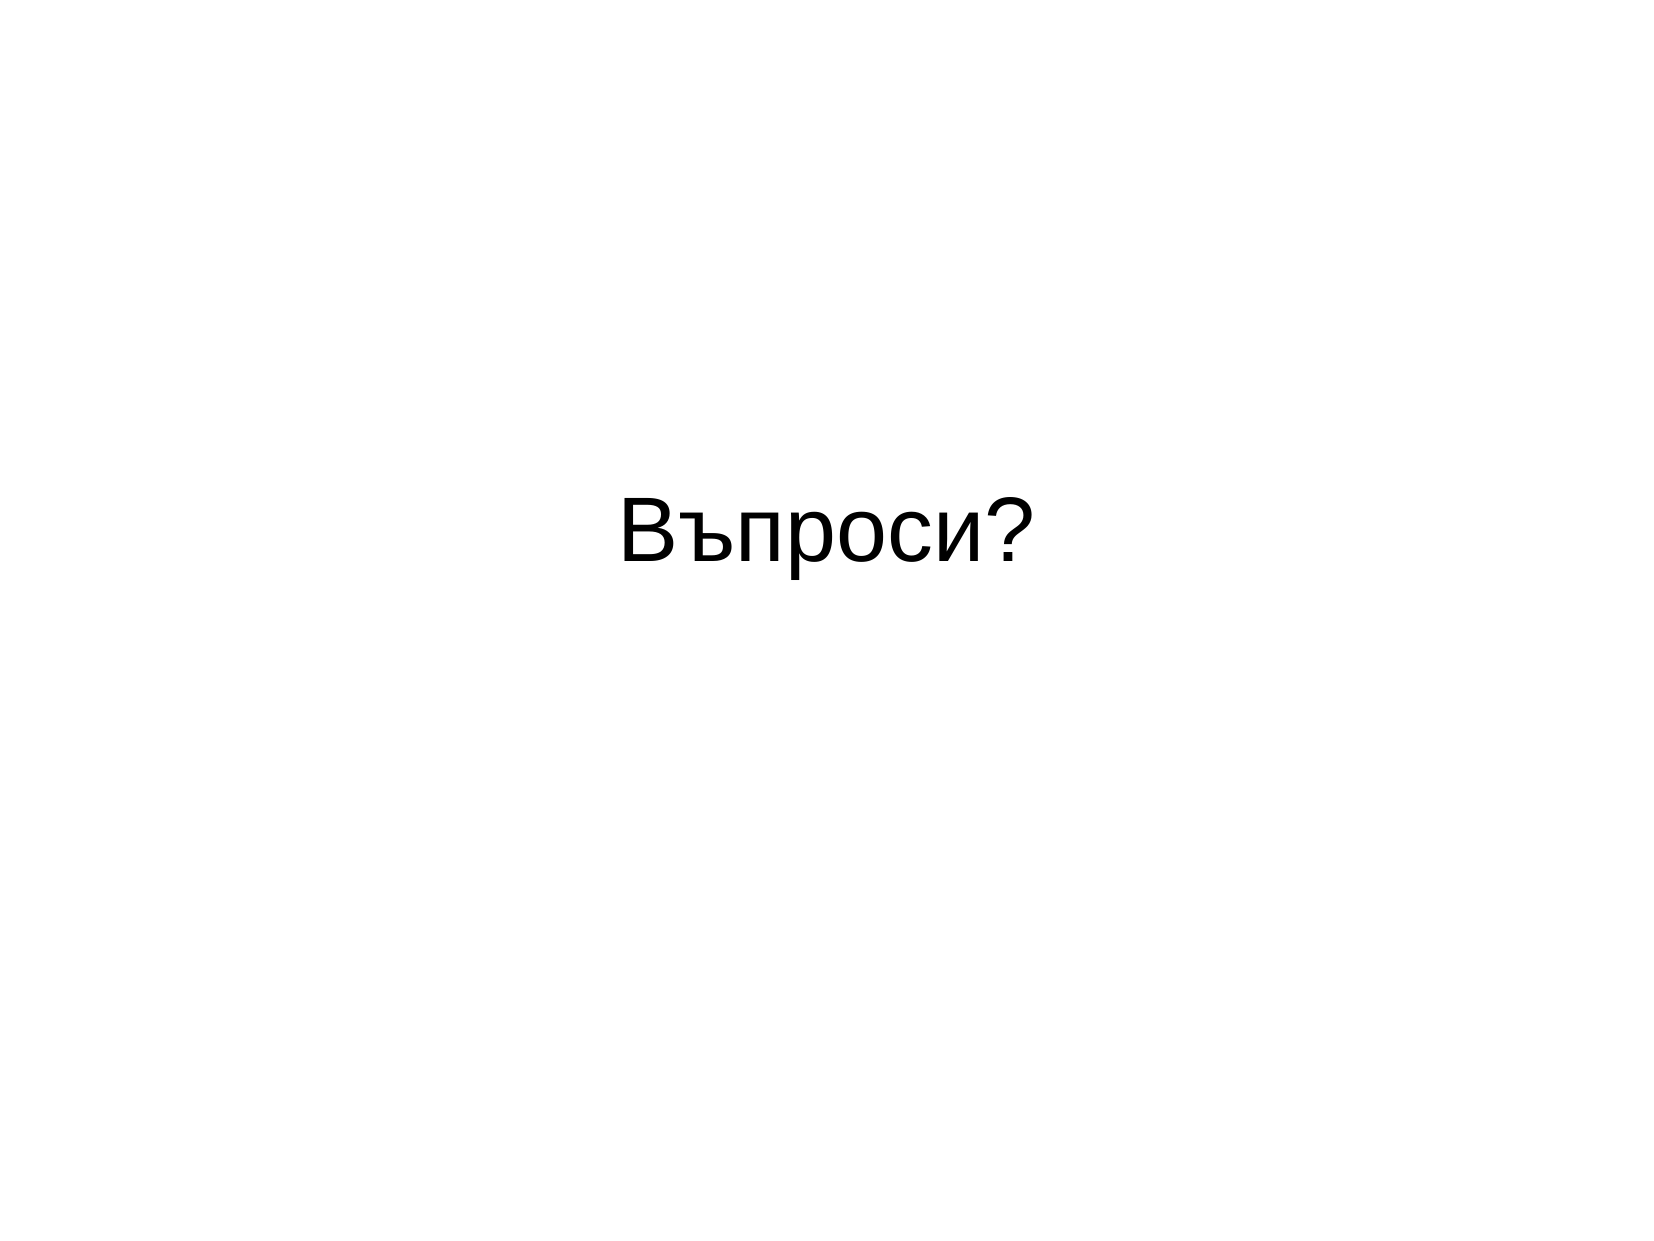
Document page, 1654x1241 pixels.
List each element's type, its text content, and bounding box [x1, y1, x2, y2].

subtitle Въпроси? [82, 49, 1571, 1010]
